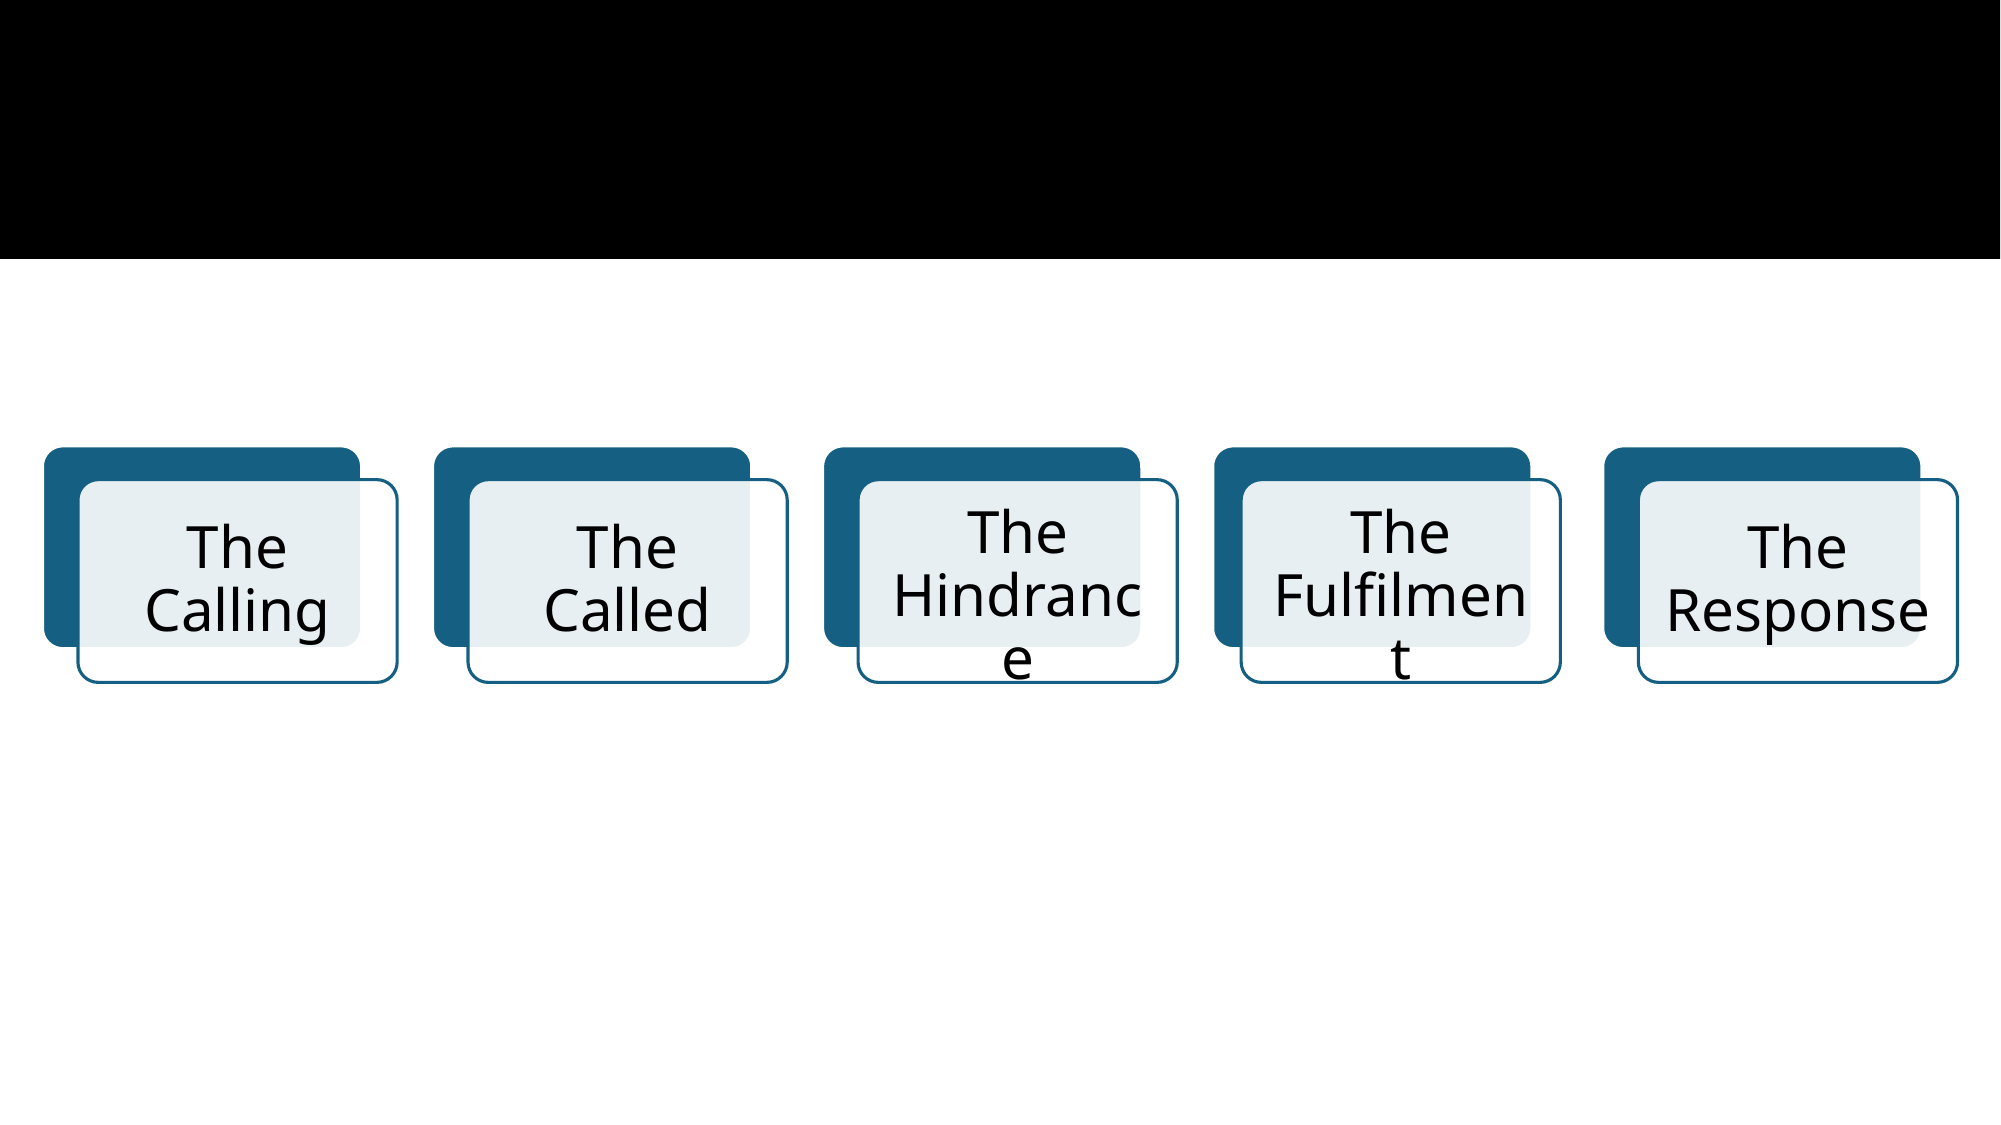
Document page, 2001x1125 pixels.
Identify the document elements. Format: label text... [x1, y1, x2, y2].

text_box The Calling [77, 479, 398, 683]
text_box The Called [468, 479, 788, 683]
text_box The Fulfilment [1241, 479, 1561, 683]
text_box The Response [1638, 479, 1958, 683]
text_box The Hindrance [858, 479, 1178, 683]
text_box [0, 0, 2000, 1125]
